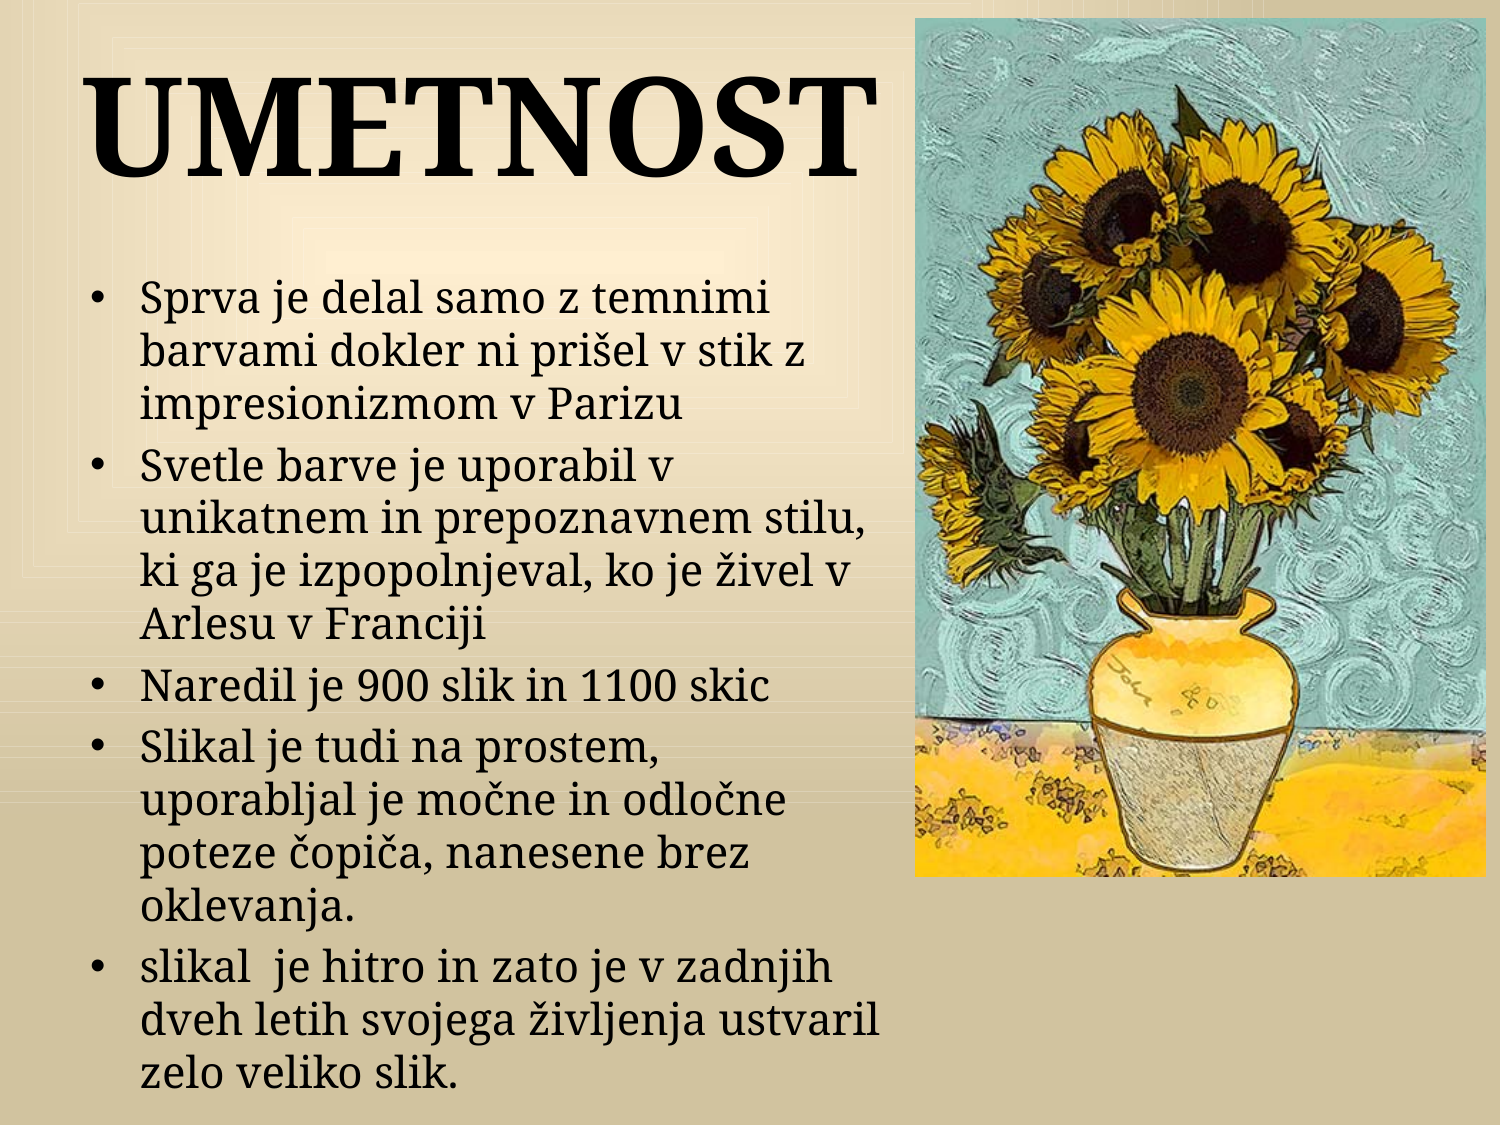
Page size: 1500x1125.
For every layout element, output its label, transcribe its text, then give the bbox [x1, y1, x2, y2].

picture [915, 18, 1486, 878]
list Sprva je delal samo z temnimi barvami dokler ni prišel v stik z impresionizmom v Parizu Svetle barve je uporabil v unikatnem in prepoznavnem stilu, ki ga je izpopolnjeval, ko je živel v Arlesu v Franciji Naredil je 900 slik in 1100 skic Slikal je tudi na prostem, uporabljal je močne in odločne poteze čopiča, nanesene brez oklevanja. slikal je hitro in zato je v zadnjih dveh letih svojega življenja ustvaril zelo veliko slik. [75, 262, 904, 1106]
title UMETNOST [1, 0, 959, 243]
